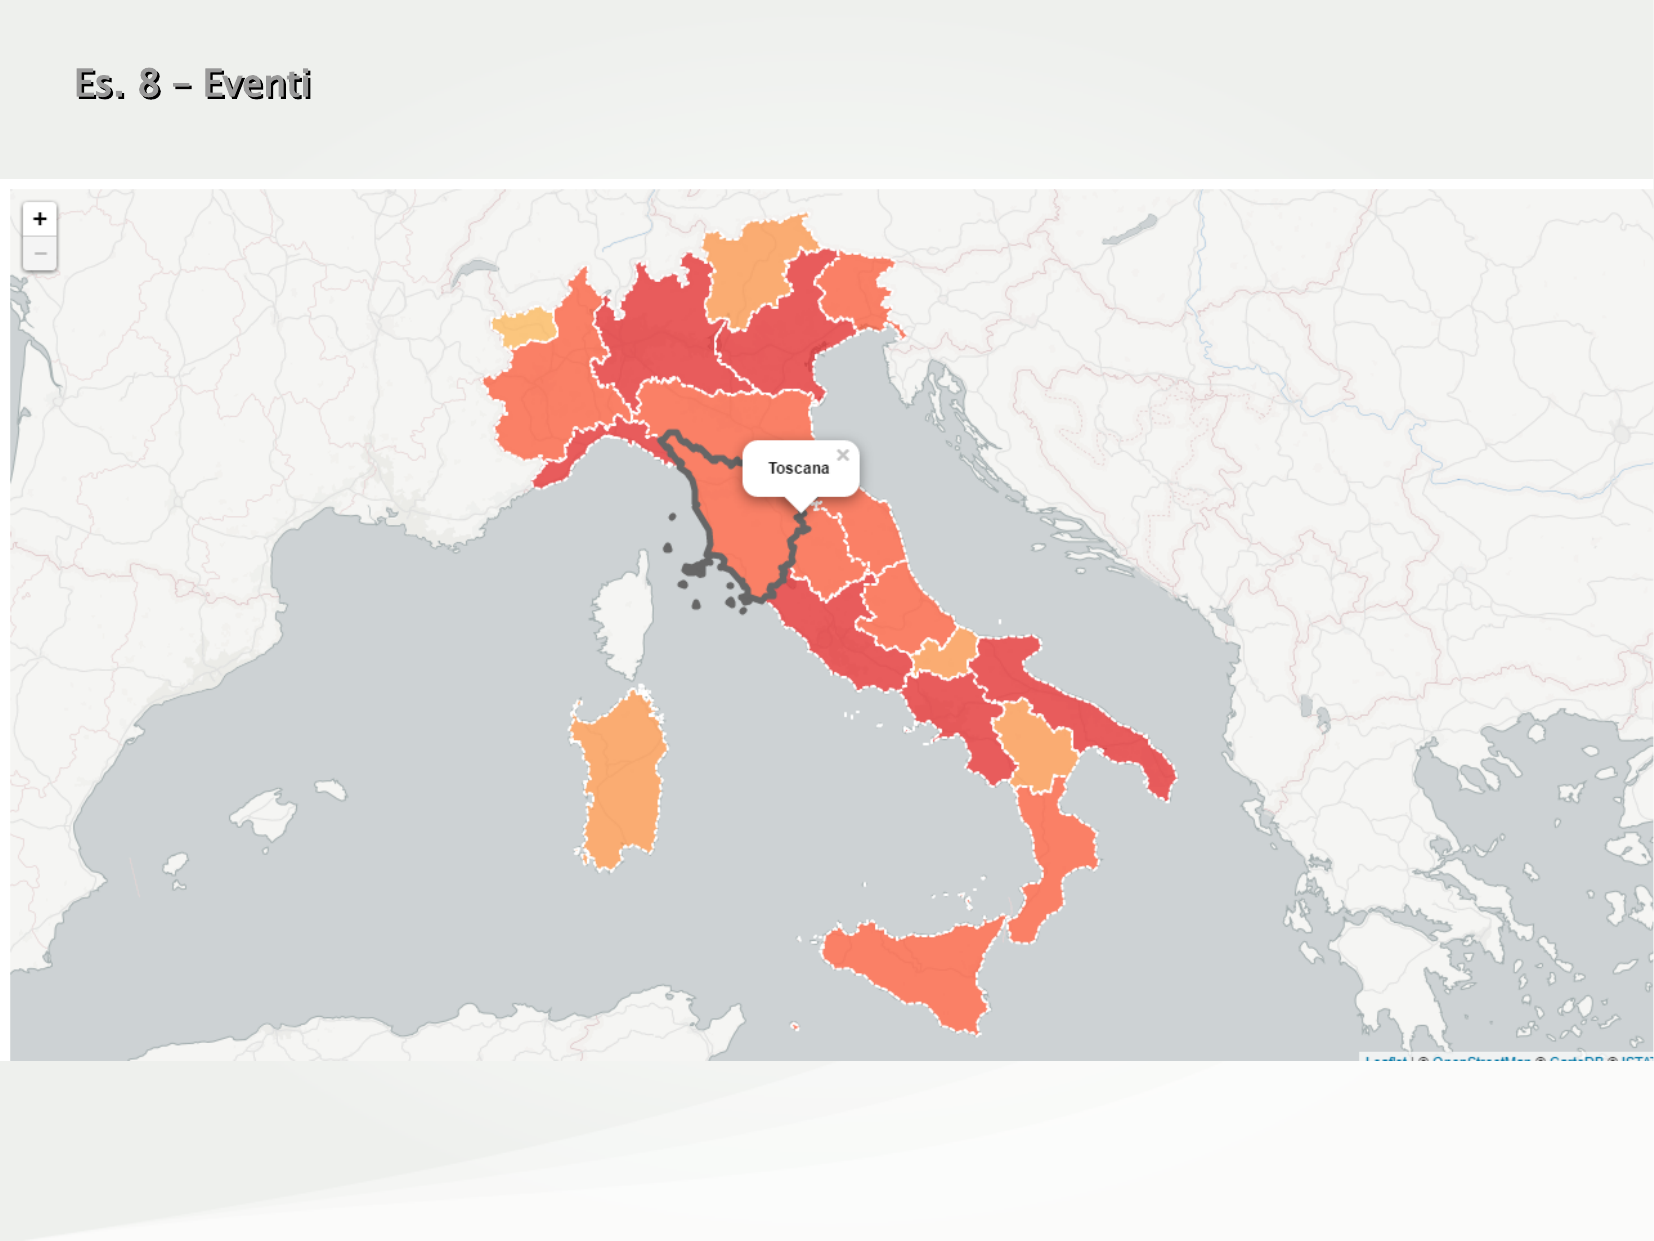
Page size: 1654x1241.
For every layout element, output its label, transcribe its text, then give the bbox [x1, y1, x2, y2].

picture [0, 0, 1654, 1241]
text_box Es. 8 – Eventi [59, 47, 1146, 108]
